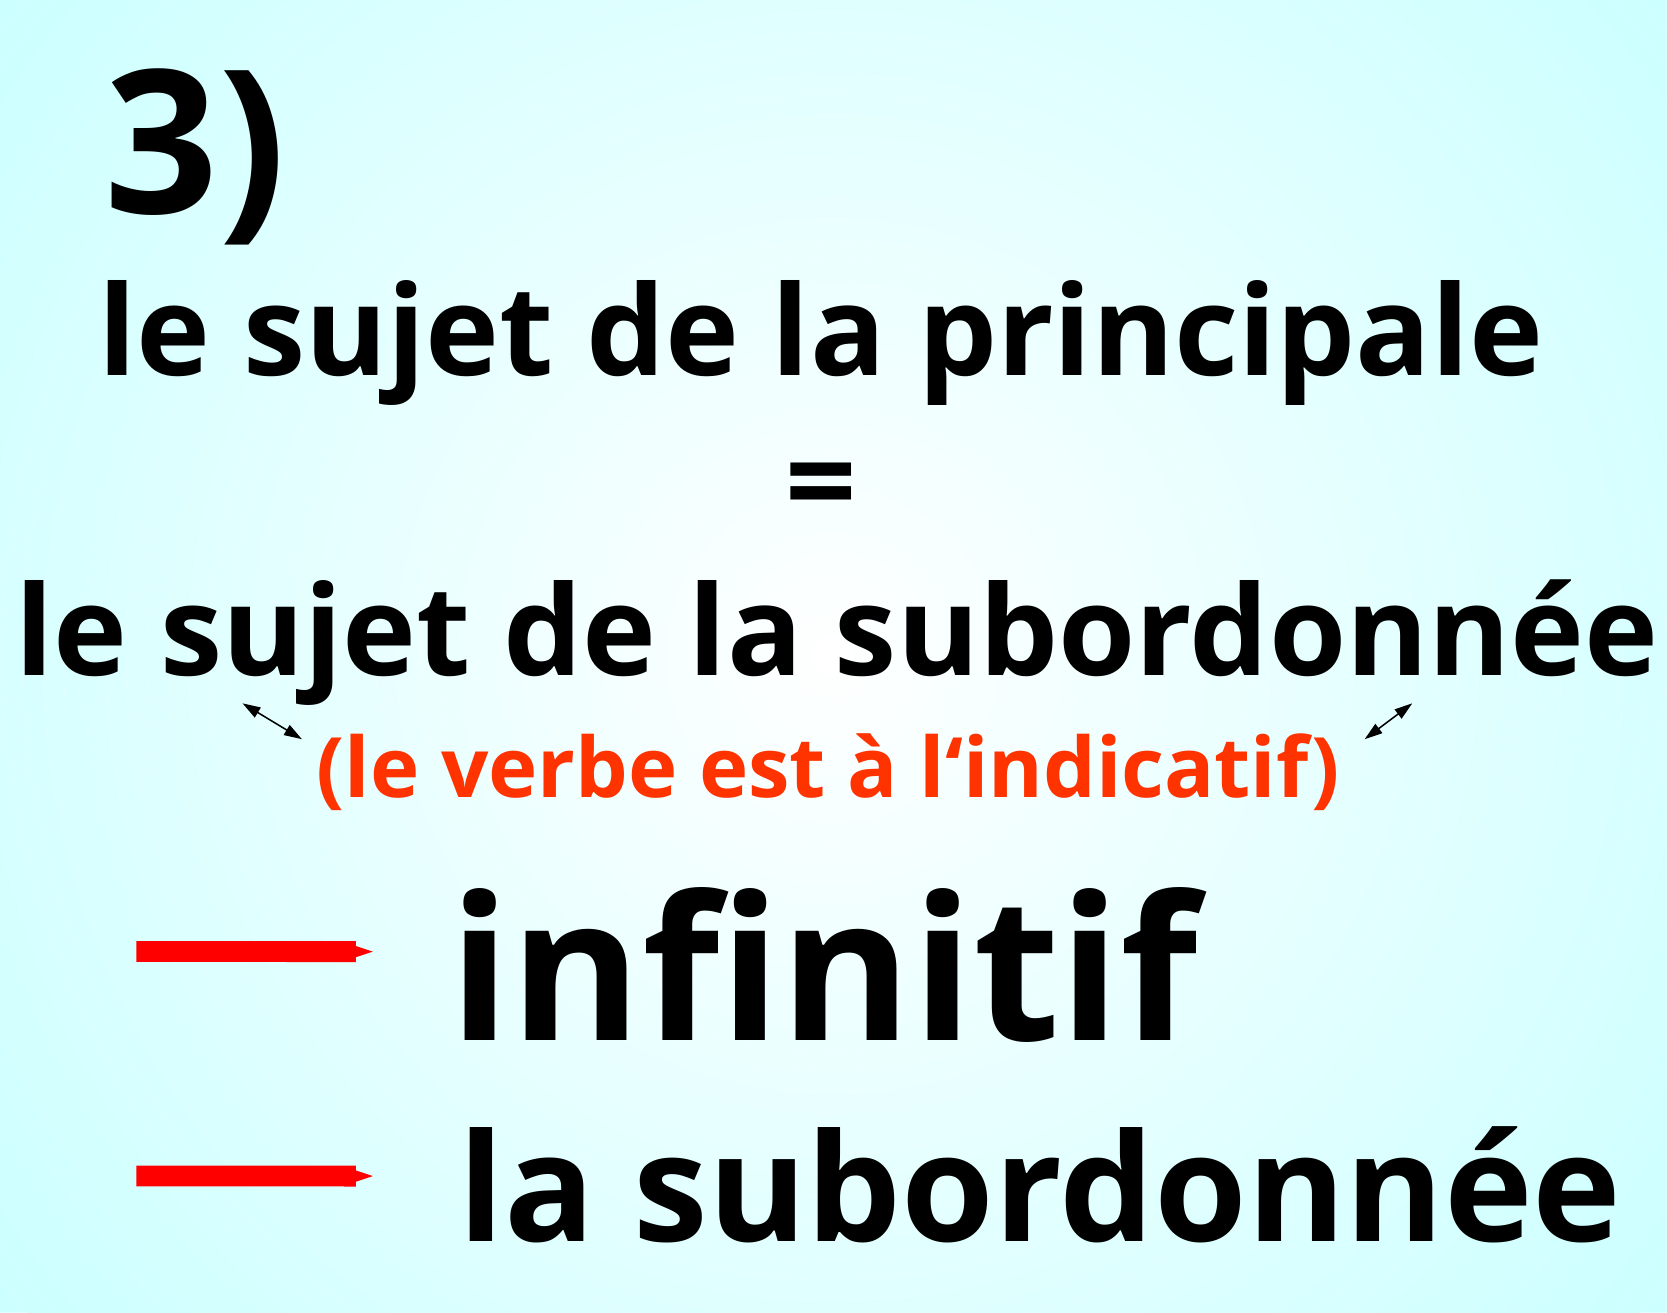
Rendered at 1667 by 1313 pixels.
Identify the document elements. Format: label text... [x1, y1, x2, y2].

text_box 3) [89, 6, 397, 243]
text_box (le verbe est à l‘indicatif) [302, 707, 1356, 822]
text_box la subordonnée [443, 1084, 1667, 1280]
text_box le sujet de la principale = le sujet de la subordonnée [0, 243, 1667, 708]
text_box infinitif [434, 833, 1286, 1089]
